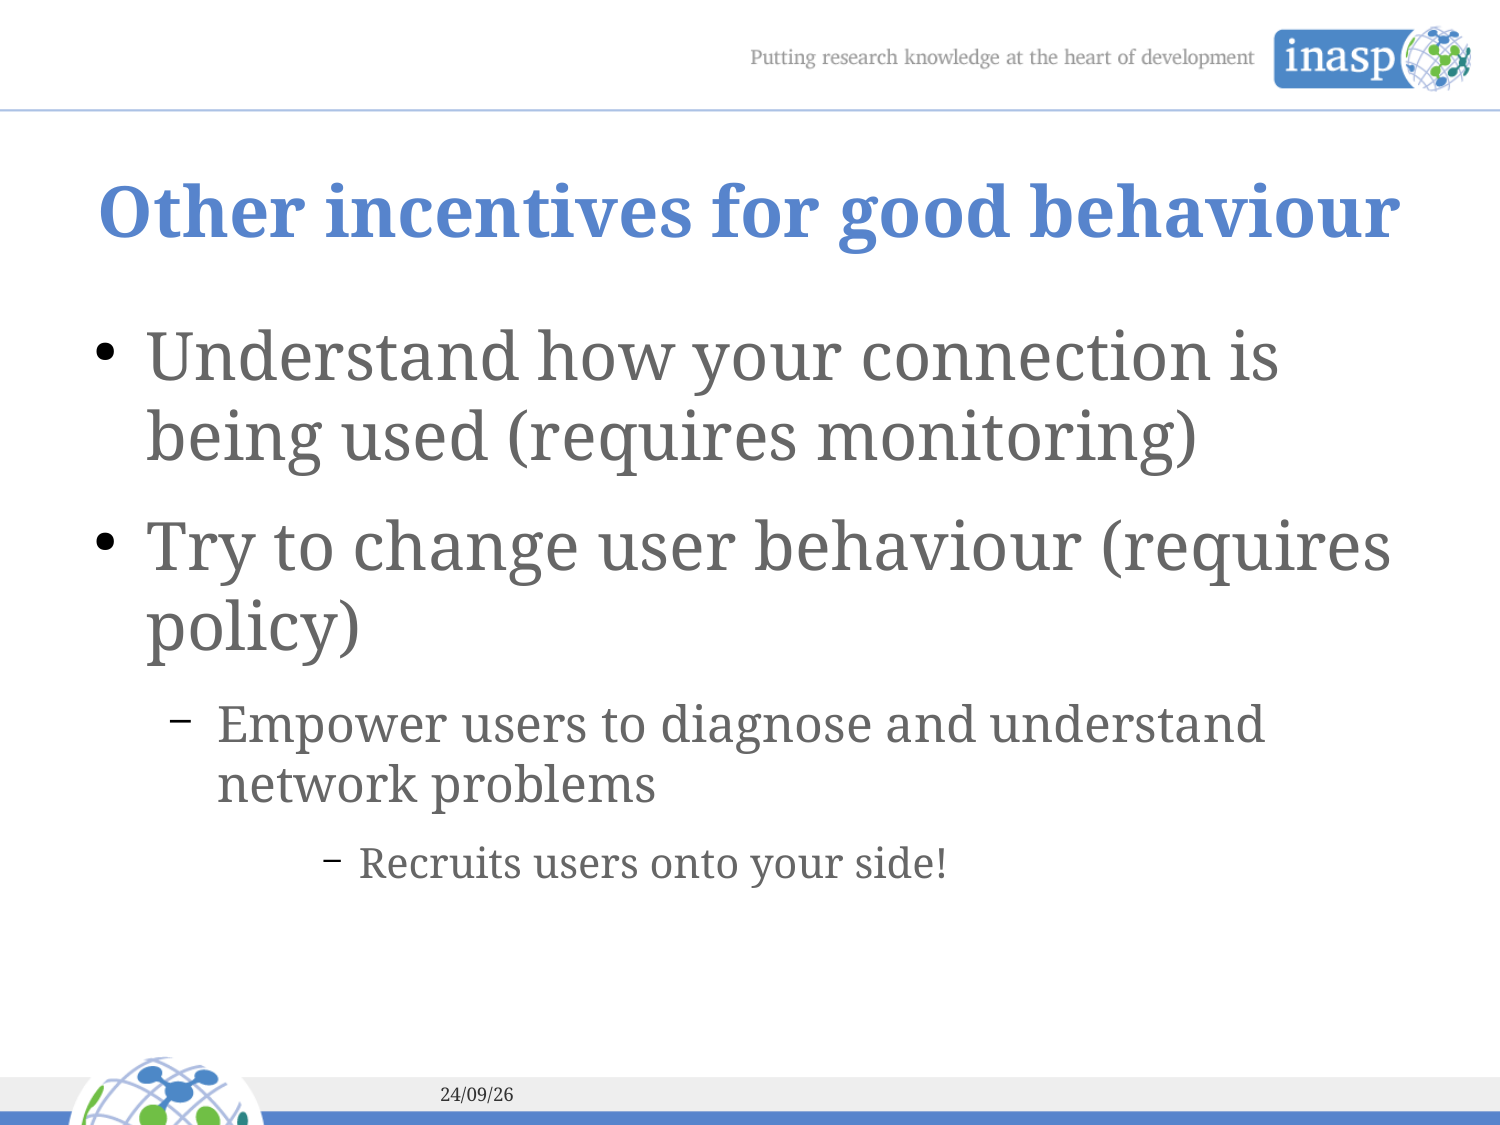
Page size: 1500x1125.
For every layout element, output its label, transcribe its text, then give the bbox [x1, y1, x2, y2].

picture [0, 0, 1500, 1125]
list Understand how your connection is being used (requires monitoring) Try to change user behaviour (requires policy) Empower users to diagnose and understand network problems Recruits users onto your side! Recruits users onto your side! [75, 313, 1426, 967]
title Other incentives for good behaviour [75, 129, 1426, 313]
